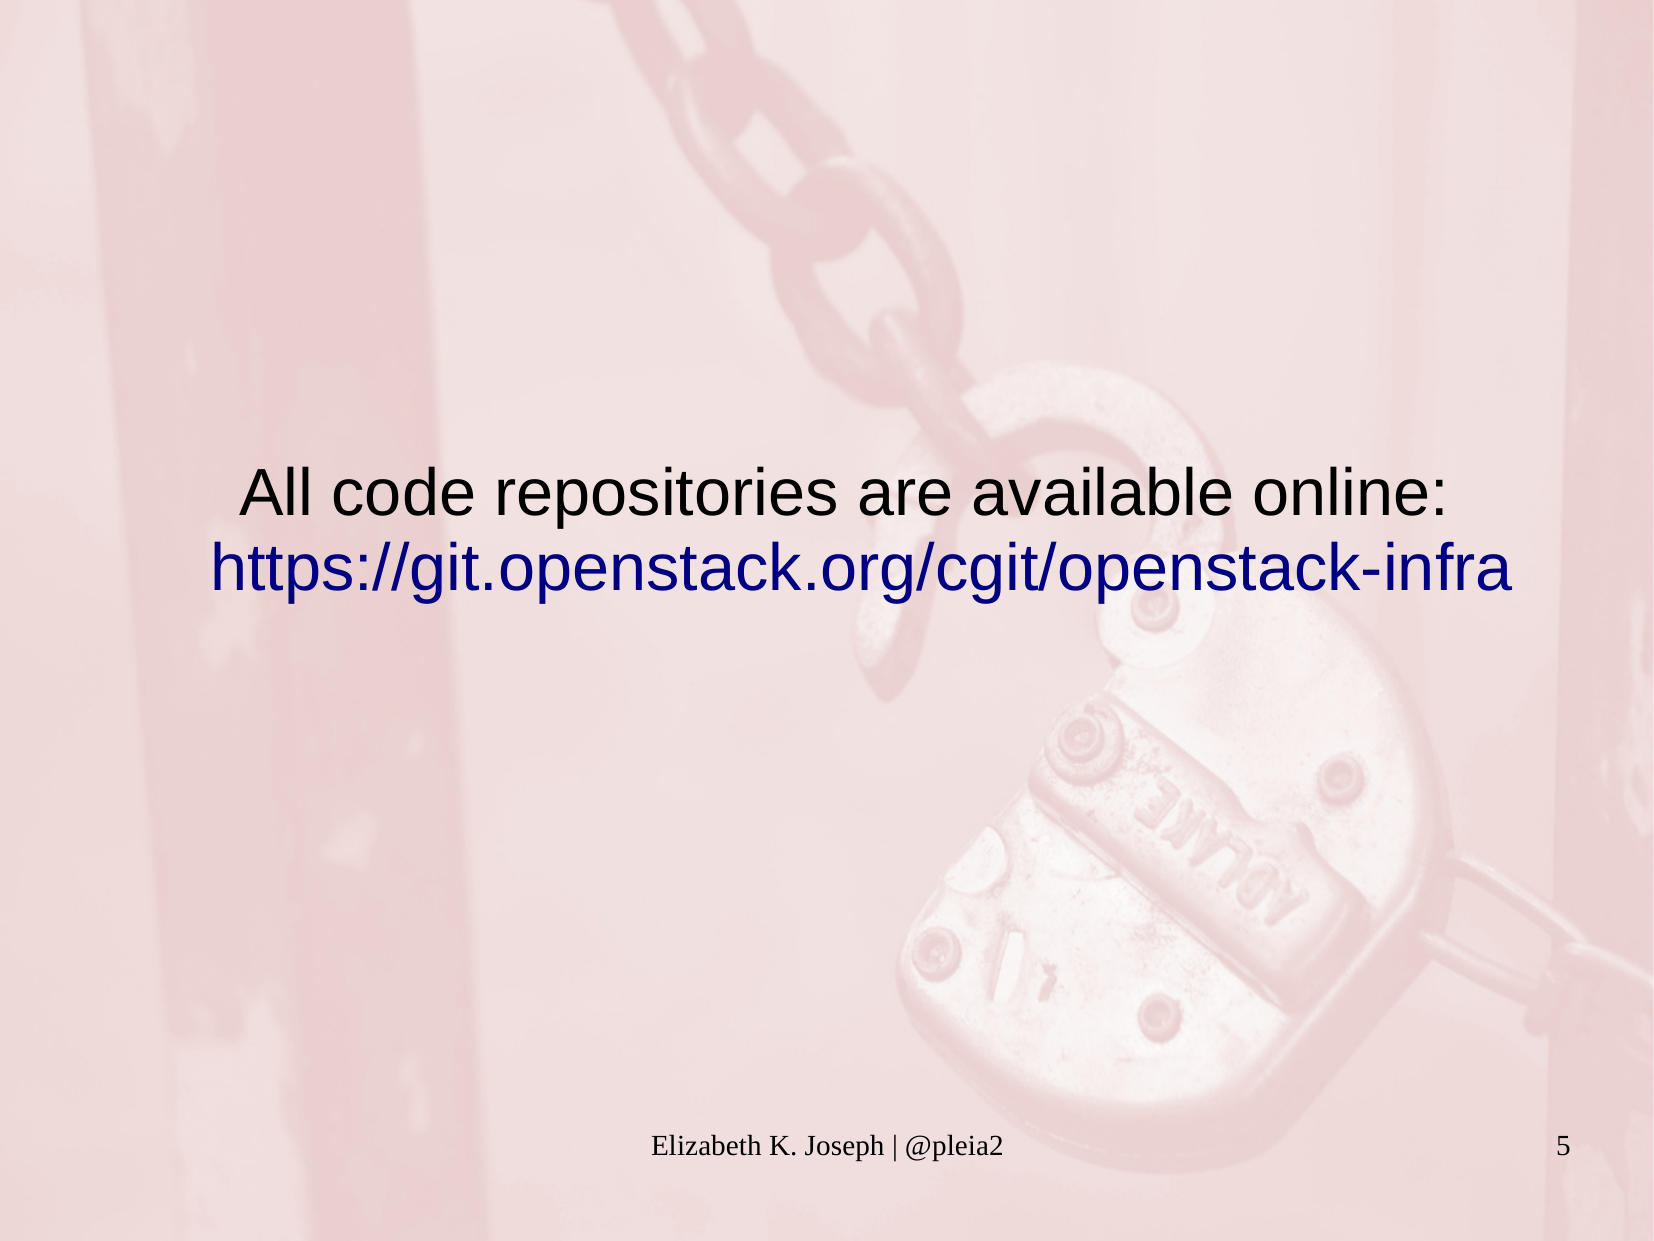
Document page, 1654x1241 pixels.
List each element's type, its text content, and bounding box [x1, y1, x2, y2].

subtitle All code repositories are available online: https://git.openstack.org/cgit/openstack-infra [82, 49, 1571, 1010]
picture [0, 0, 1654, 1241]
